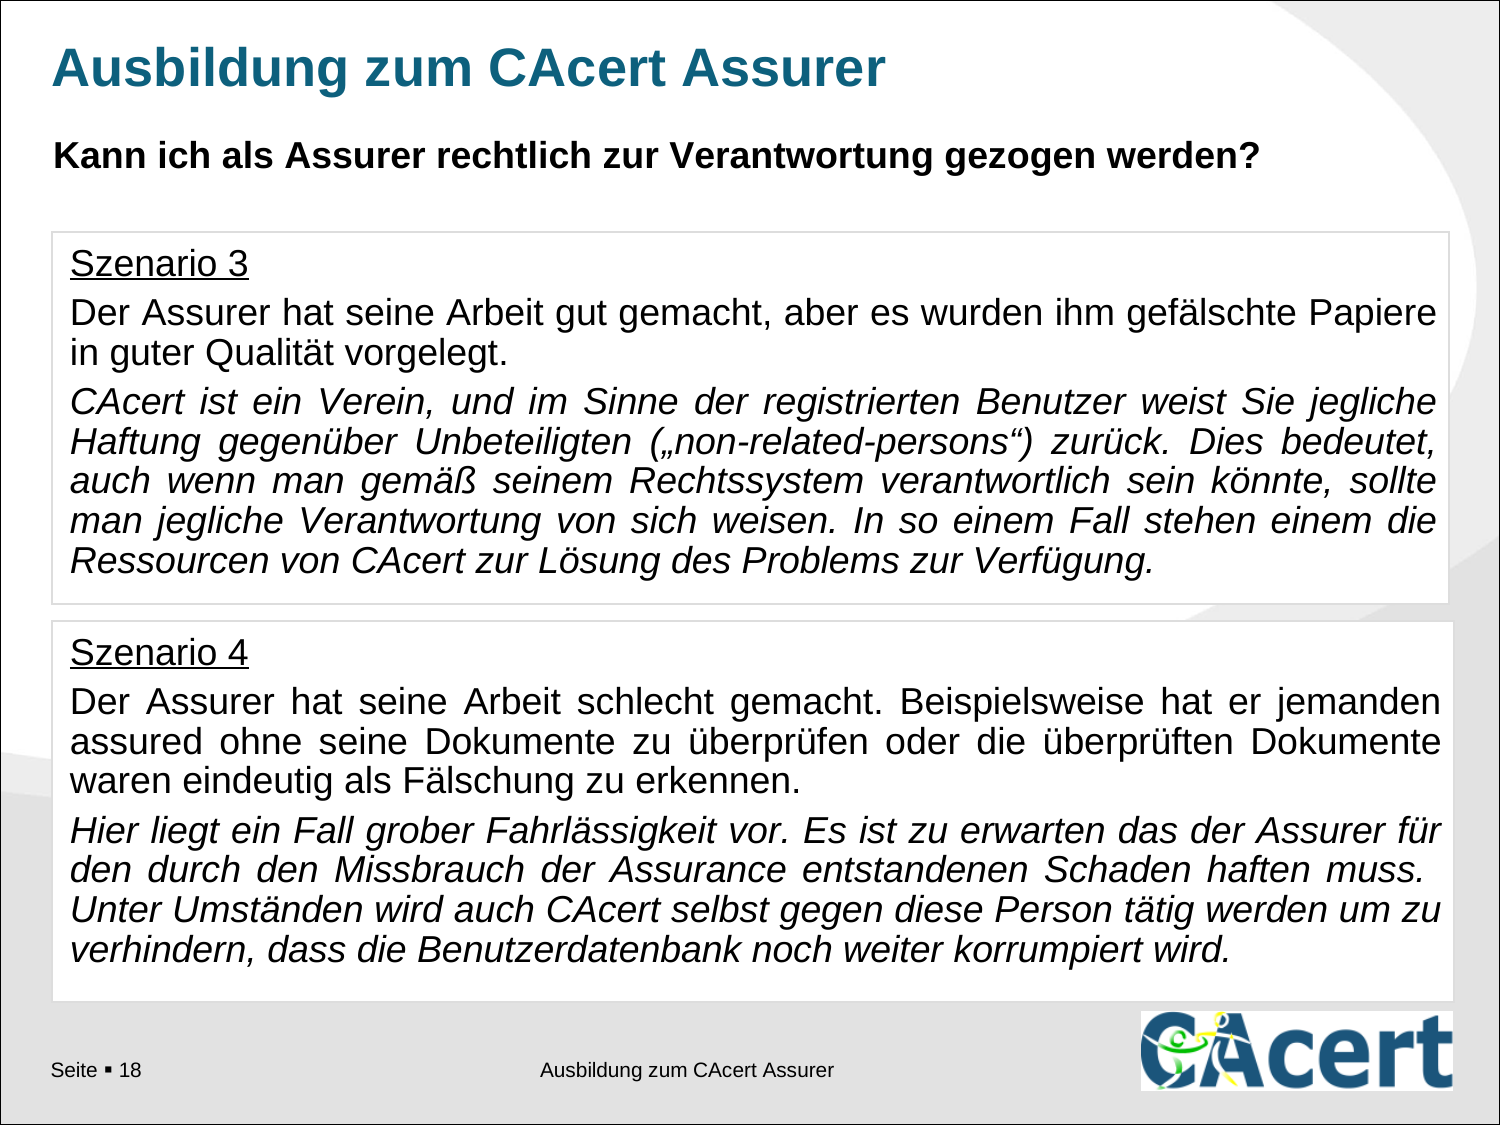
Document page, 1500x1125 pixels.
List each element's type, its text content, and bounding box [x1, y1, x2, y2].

text_box Szenario 3 Der Assurer hat seine Arbeit gut gemacht, aber es wurden ihm gefälschte Papiere in guter Qualität vorgelegt. CAcert ist ein Verein, und im Sinne der registrierten Benutzer weist Sie jegliche Haftung gegenüber Unbeteiligten („non-related-persons“) zurück. Dies bedeutet, auch wenn man gemäß seinem Rechtssystem verantwortlich sein könnte, sollte man jegliche Verantwortung von sich weisen. In so einem Fall stehen einem die Ressourcen von CAcert zur Lösung des Problems zur Verfügung. [52, 232, 1450, 605]
title Ausbildung zum CAcert Assurer [51, 19, 1450, 118]
picture [1, 1, 1499, 1124]
text_box Szenario 4 Der Assurer hat seine Arbeit schlecht gemacht. Beispielsweise hat er jemanden assured ohne seine Dokumente zu überprüfen oder die überprüften Dokumente waren eindeutig als Fälschung zu erkennen. Hier liegt ein Fall grober Fahrlässigkeit vor. Es ist zu erwarten das der Assurer für den durch den Missbrauch der Assurance entstandenen Schaden haften muss. Unter Umständen wird auch CAcert selbst gegen diese Person tätig werden um zu verhindern, dass die Benutzerdatenbank noch weiter korrumpiert wird. [52, 621, 1454, 1003]
text_box Kann ich als Assurer rechtlich zur Verantwortung gezogen werden? [53, 125, 1446, 185]
